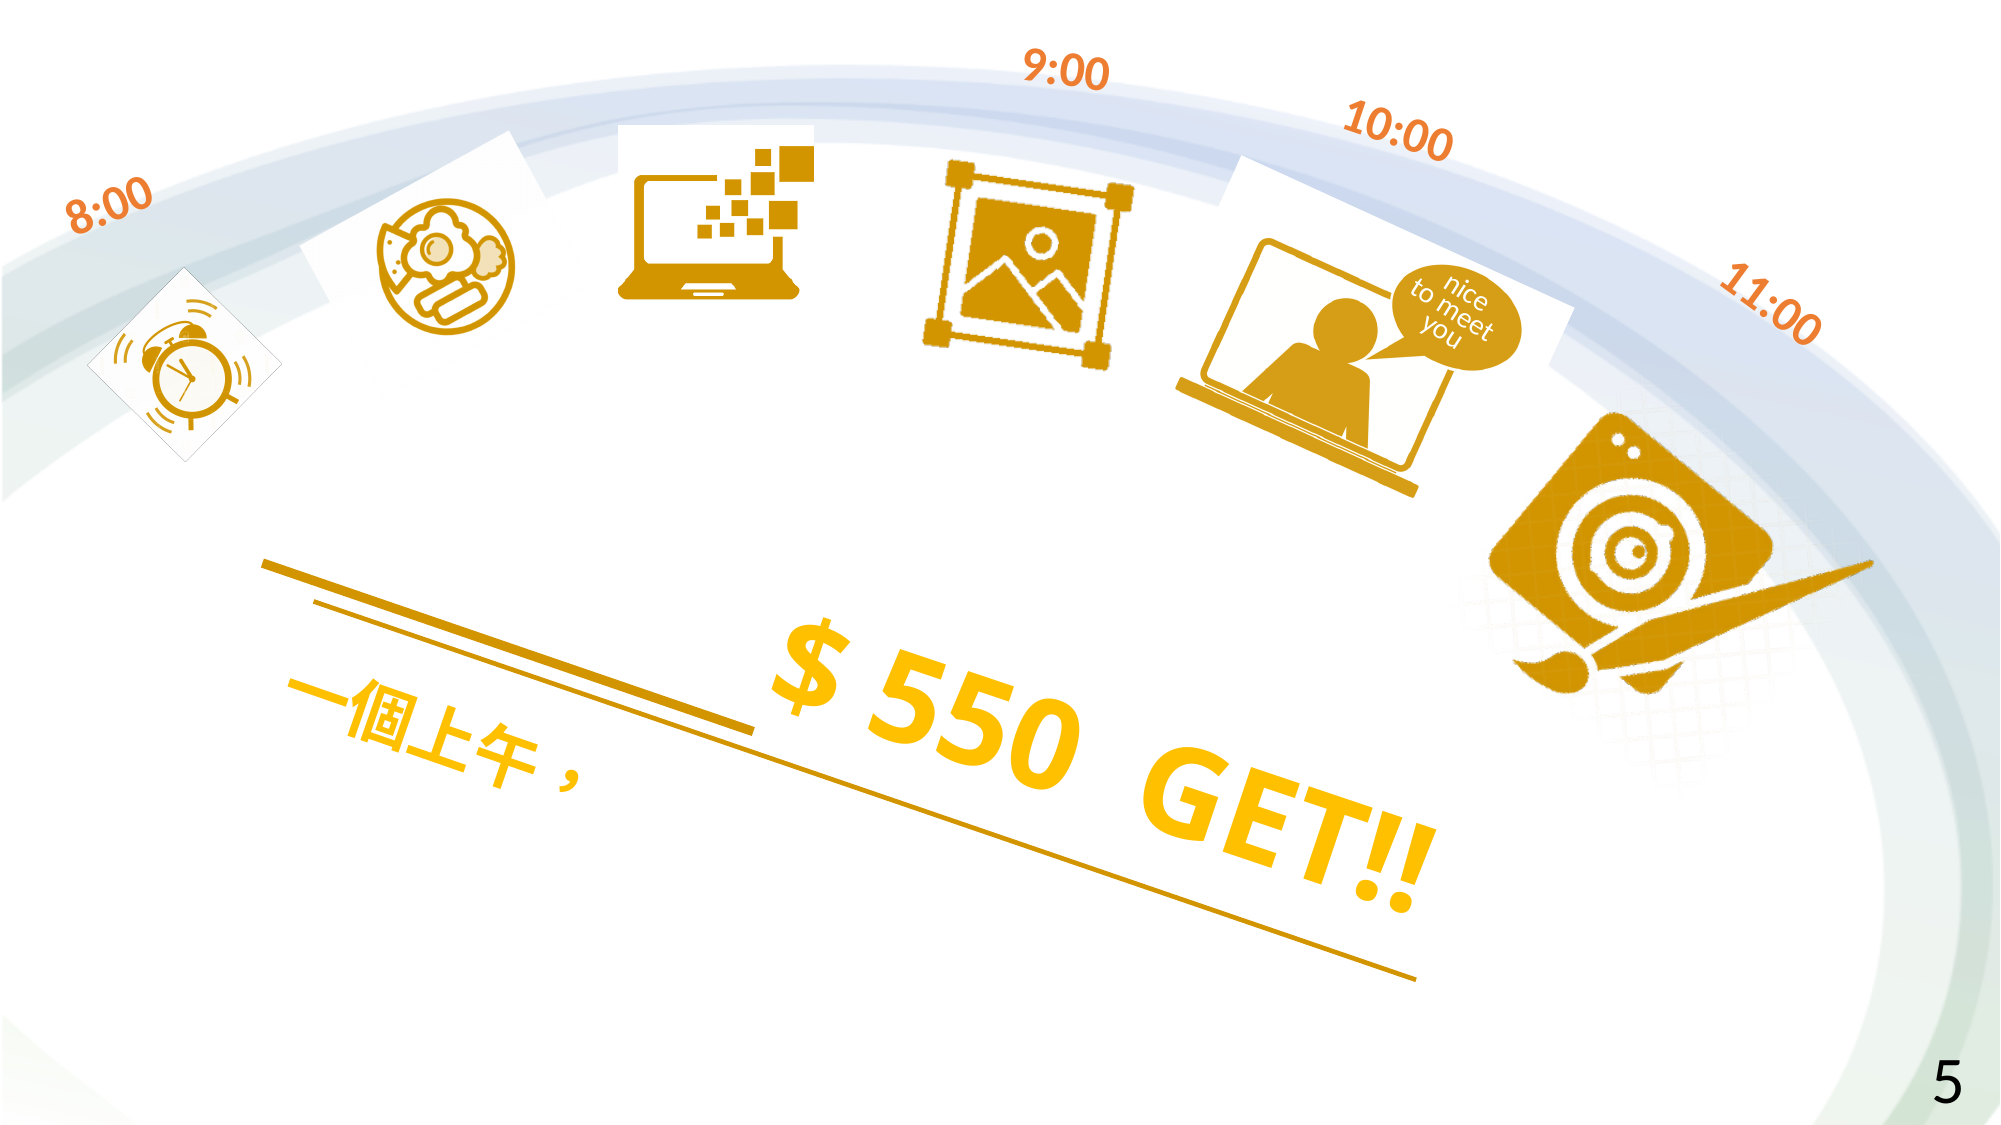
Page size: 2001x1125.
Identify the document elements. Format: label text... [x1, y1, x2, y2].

text_box 11:00 [1692, 227, 1960, 452]
picture [0, 24, 2000, 1125]
text_box 9:00 [1001, 20, 1285, 136]
text_box nice to meet you [1371, 242, 1534, 390]
text_box 10:00 [1318, 68, 1604, 228]
text_box 5 [1916, 1029, 2000, 1125]
text_box 一個上午， [257, 631, 620, 838]
text_box 8:00 [38, 125, 226, 261]
text_box [455, 318, 647, 380]
text_box $ 550 GET!! [739, 509, 1613, 995]
